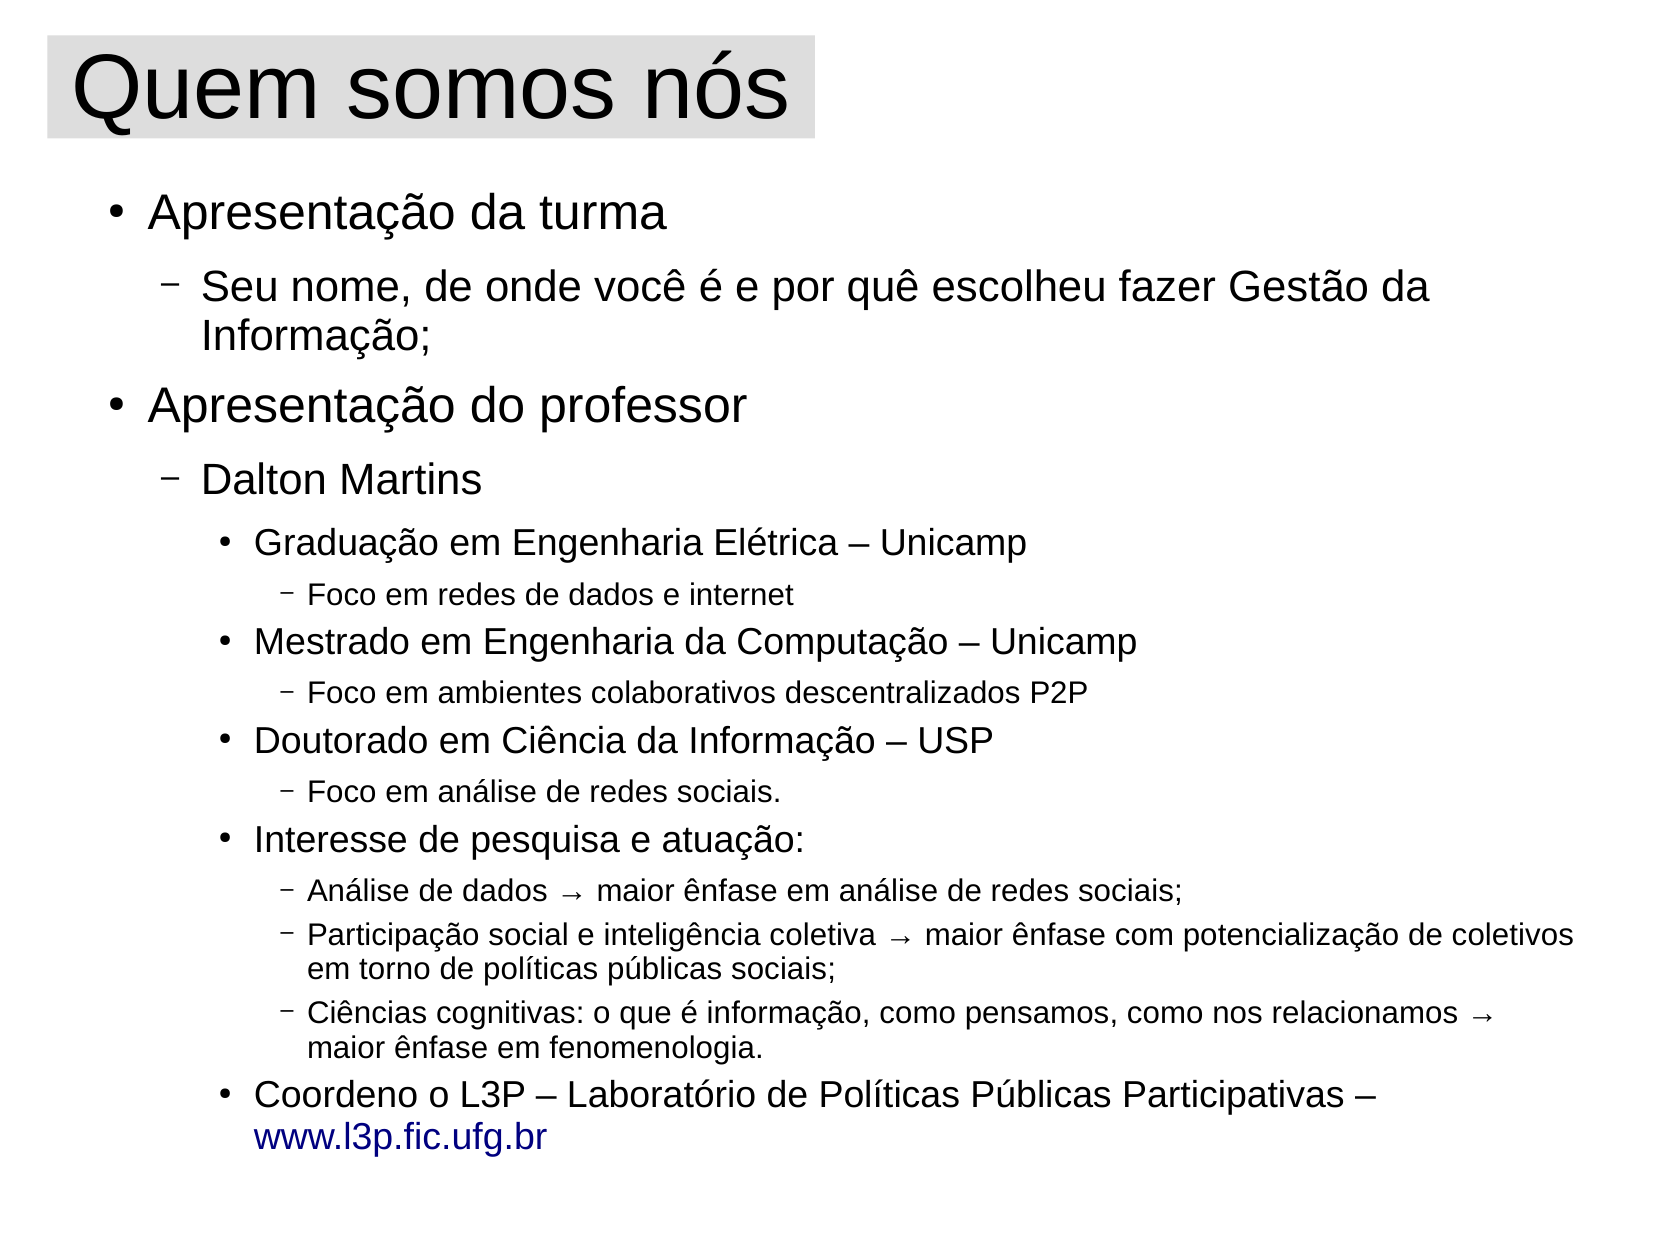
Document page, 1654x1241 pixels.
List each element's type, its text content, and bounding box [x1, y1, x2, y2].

list Apresentação da turma Seu nome, de onde você é e por quê escolheu fazer Gestão da Informação; Apresentação do professor Dalton Martins Graduação em Engenharia Elétrica – Unicamp Foco em redes de dados e internet Mestrado em Engenharia da Computação – Unicamp Foco em ambientes colaborativos descentralizados P2P Doutorado em Ciência da Informação – USP Foco em análise de redes sociais. Interesse de pesquisa e atuação: Análise de dados → maior ênfase em análise de redes sociais; Participação social e inteligência coletiva → maior ênfase com potencialização de coletivos em torno de políticas públicas sociais; Ciências cognitivas: o que é informação, como pensamos, como nos relacionamos → maior ênfase em fenomenologia. Coordeno o L3P – Laboratório de Políticas Públicas Participativas – www.l3p.fic.ufg.br [94, 183, 1583, 1170]
title Quem somos nós [47, 35, 815, 139]
